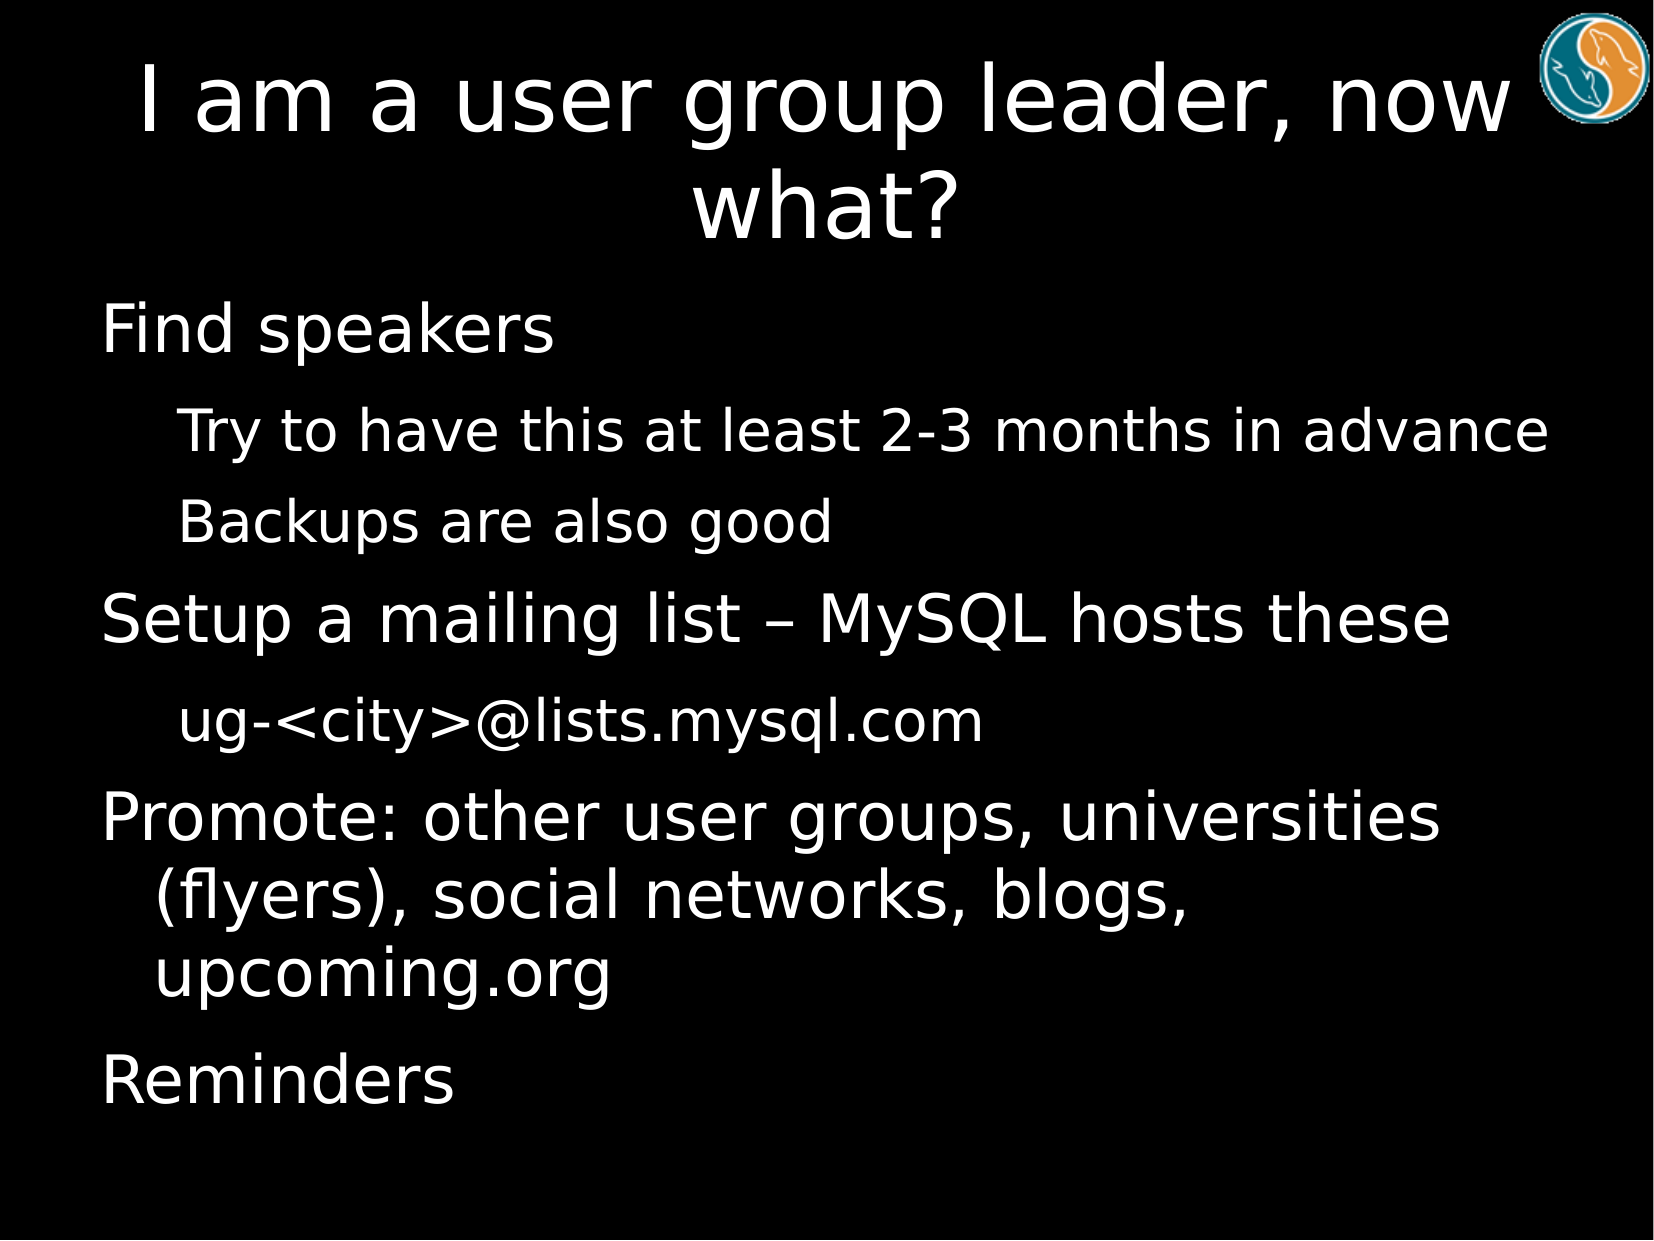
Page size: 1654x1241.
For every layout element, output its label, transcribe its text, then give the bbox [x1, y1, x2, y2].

title I am a user group leader, now what? [82, 45, 1571, 261]
list Find speakers Try to have this at least 2-3 months in advance Backups are also good Setup a mailing list – MySQL hosts these ug-<city>@lists.mysql.com Promote: other user groups, universities (flyers), social networks, blogs, upcoming.org Reminders [82, 290, 1571, 1186]
picture [1501, 4, 1654, 130]
